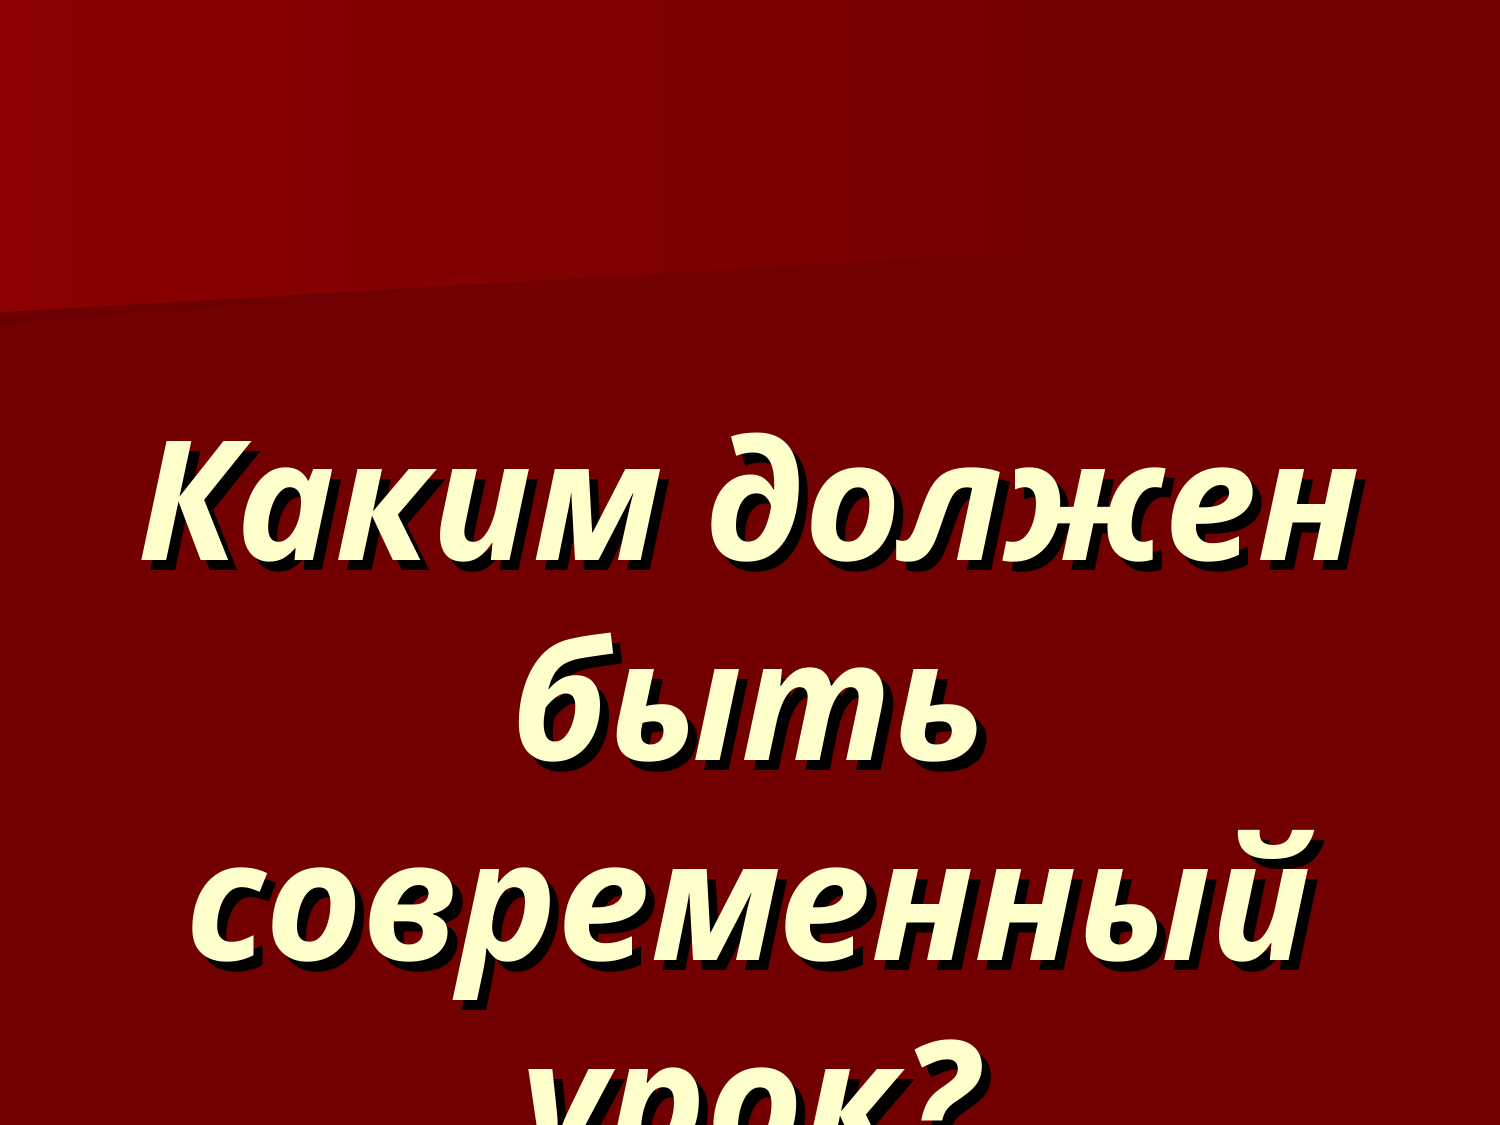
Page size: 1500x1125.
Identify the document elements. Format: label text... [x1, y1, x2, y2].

title Каким должен быть современный урок? [93, 386, 1404, 710]
